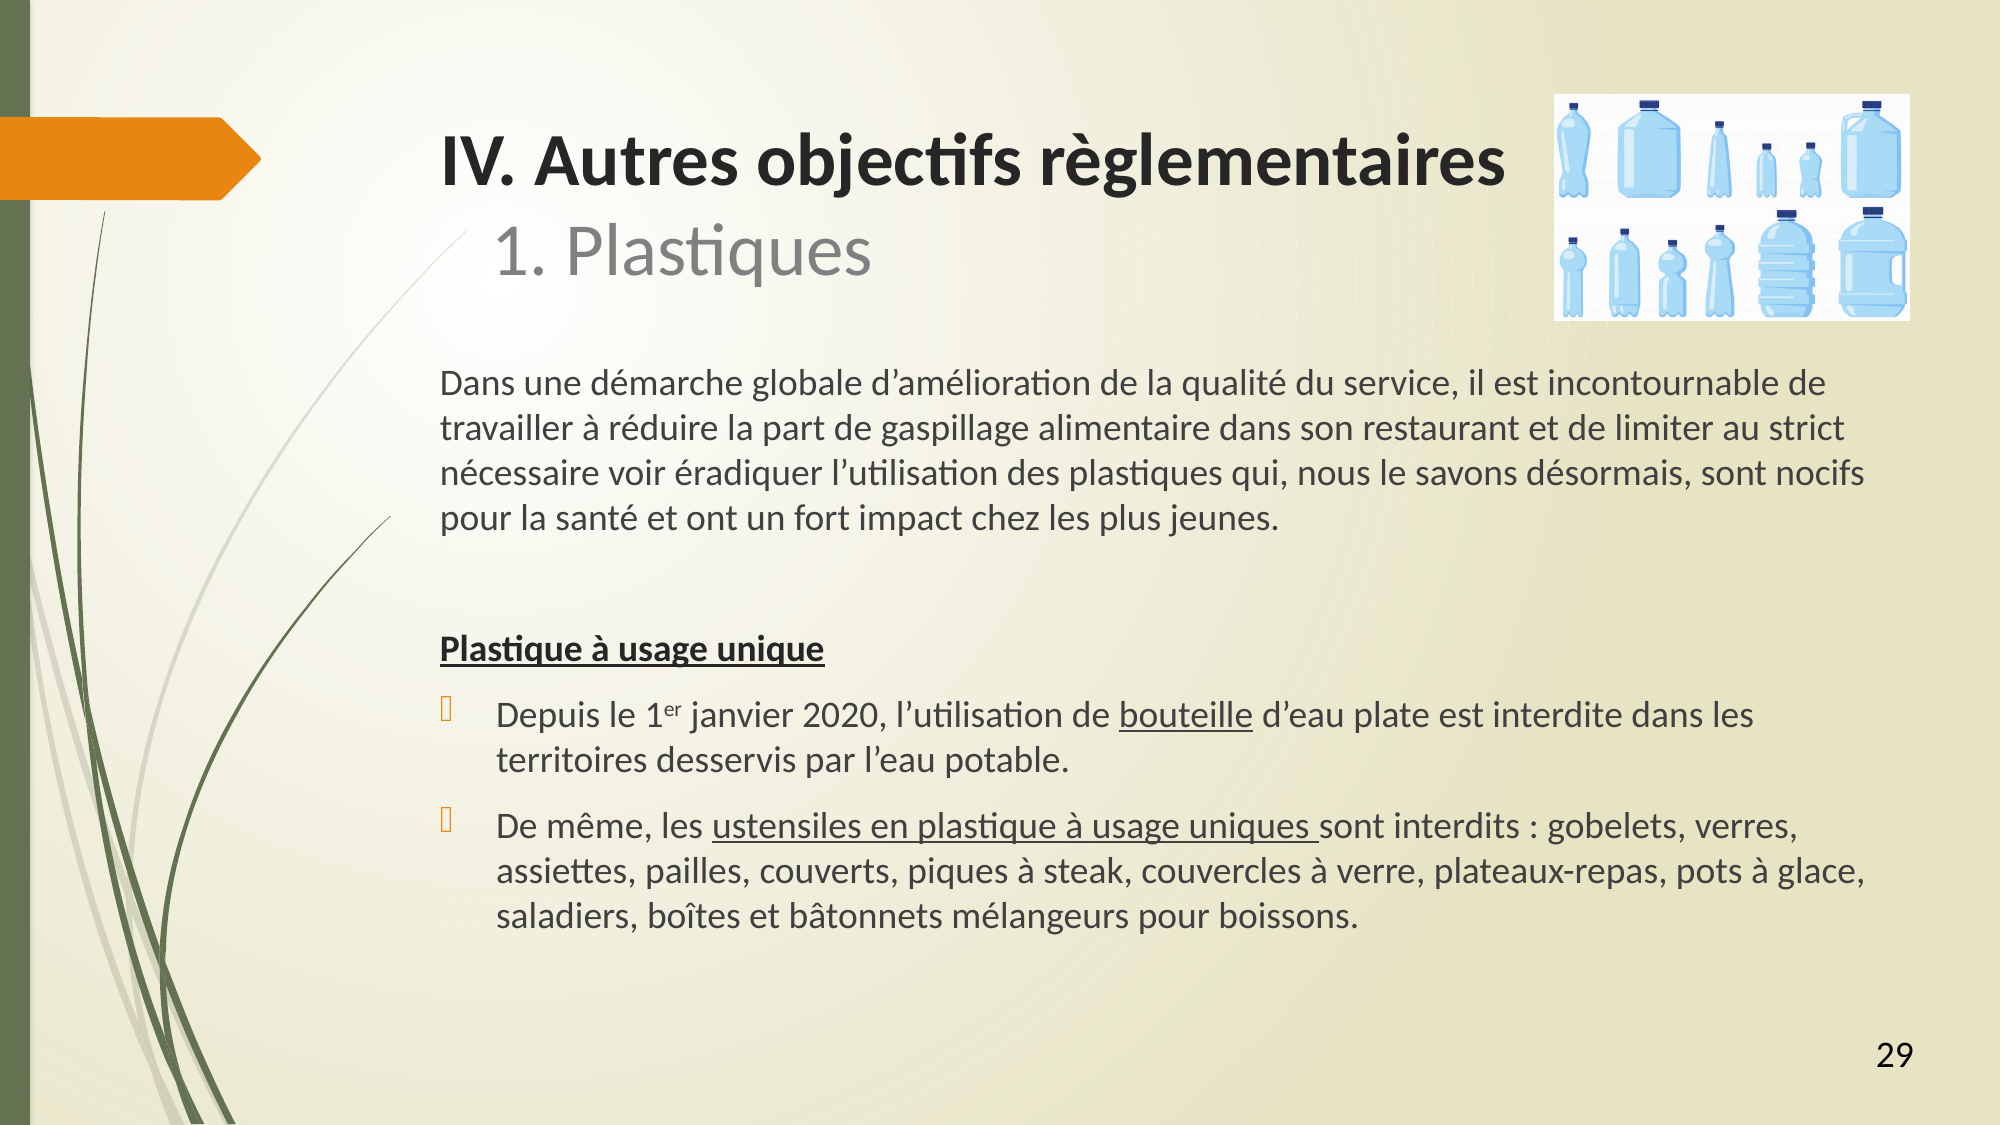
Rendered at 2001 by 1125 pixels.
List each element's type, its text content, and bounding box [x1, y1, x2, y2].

title IV. Autres objectifs règlementaires 1. Plastiques [425, 102, 1554, 313]
picture [1554, 94, 1910, 321]
list Dans une démarche globale d’amélioration de la qualité du service, il est incontournable de travailler à réduire la part de gaspillage alimentaire dans son restaurant et de limiter au strict nécessaire voir éradiquer l’utilisation des plastiques qui, nous le savons désormais, sont nocifs pour la santé et ont un fort impact chez les plus jeunes. Plastique à usage unique Depuis le 1er janvier 2020, l’utilisation de bouteille d’eau plate est interdite dans les territoires desservis par l’eau potable. De même, les ustensiles en plastique à usage uniques sont interdits : gobelets, verres, assiettes, pailles, couverts, piques à steak, couvercles à verre, plateaux-repas, pots à glace, saladiers, boîtes et bâtonnets mélangeurs pour boissons. [424, 350, 1888, 1062]
text_box <numéro> [1861, 1022, 1958, 1083]
